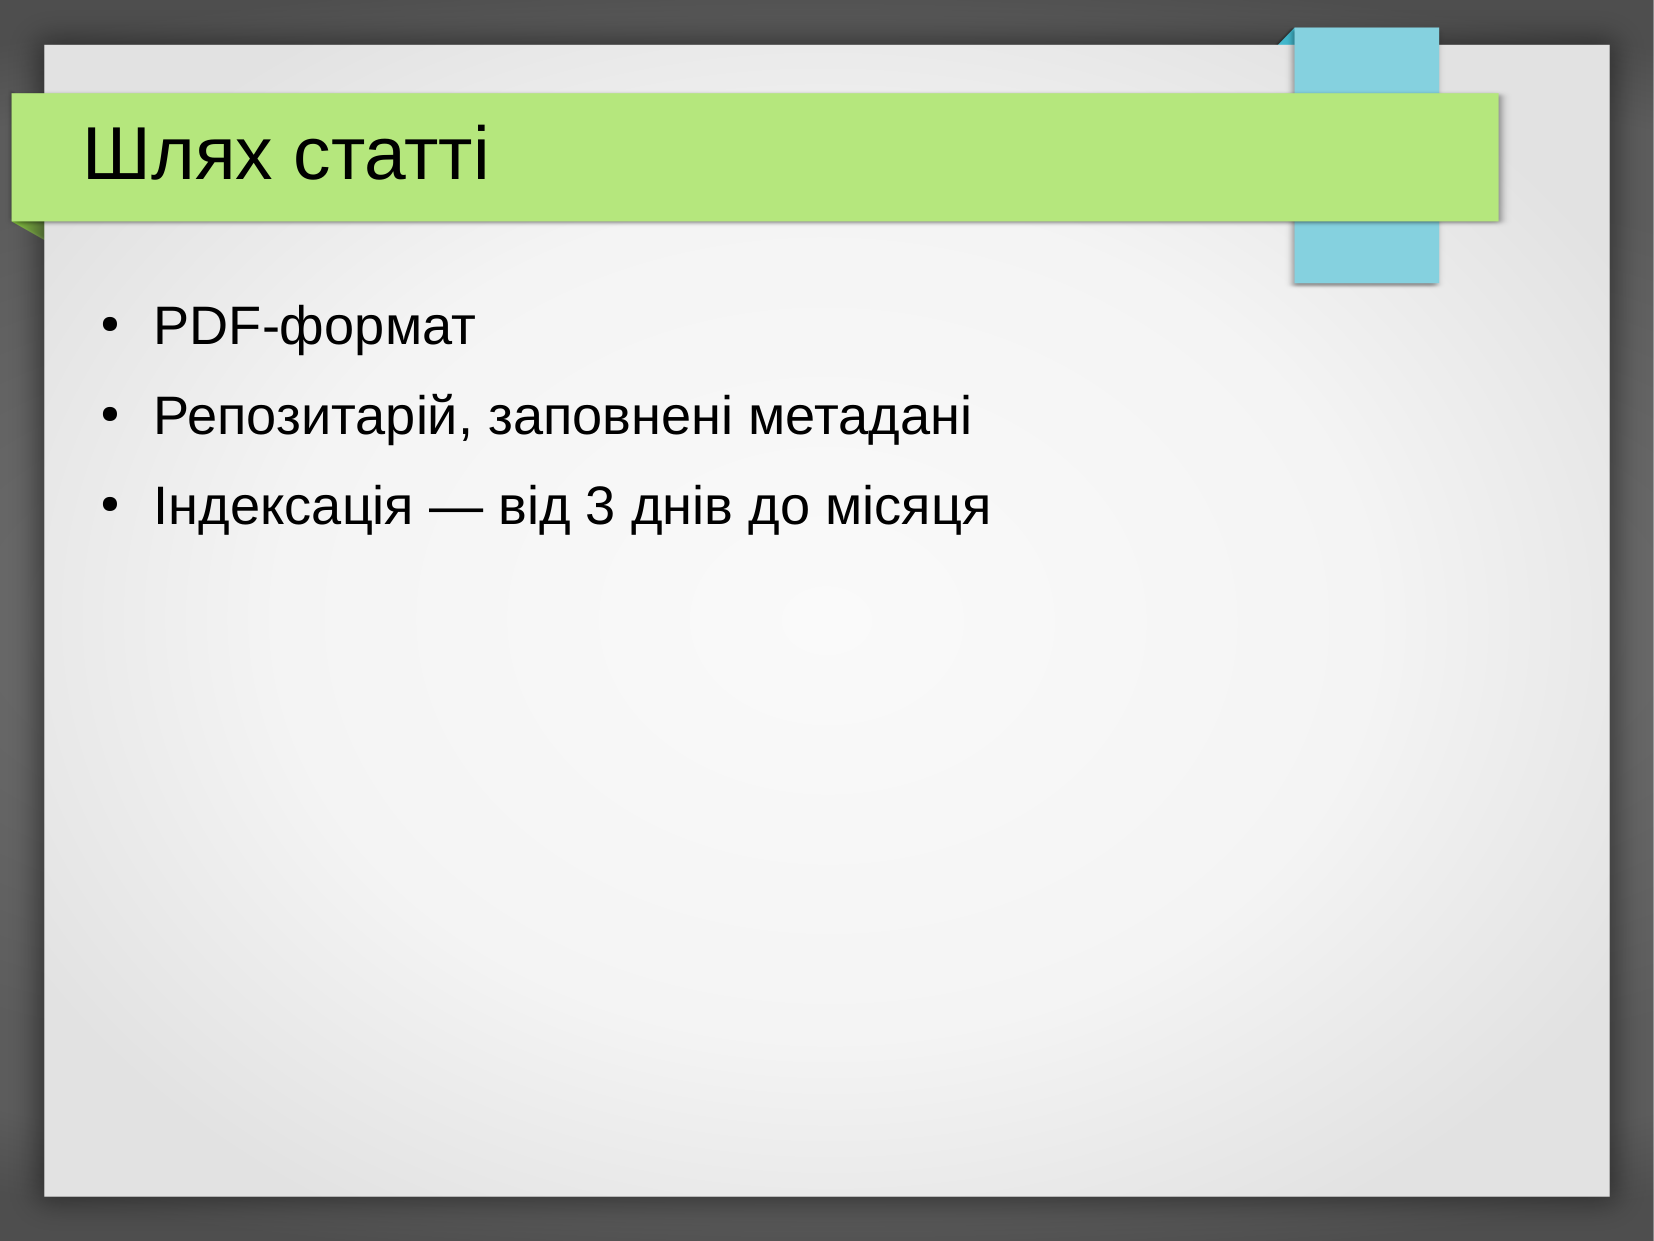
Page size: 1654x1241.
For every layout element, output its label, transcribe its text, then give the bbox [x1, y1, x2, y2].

title Шлях статті [82, 94, 1264, 213]
list PDF-формат Репозитарій, заповнені метадані Індексація — від 3 днів до місяця [82, 295, 1571, 1015]
picture [0, 0, 1654, 1241]
